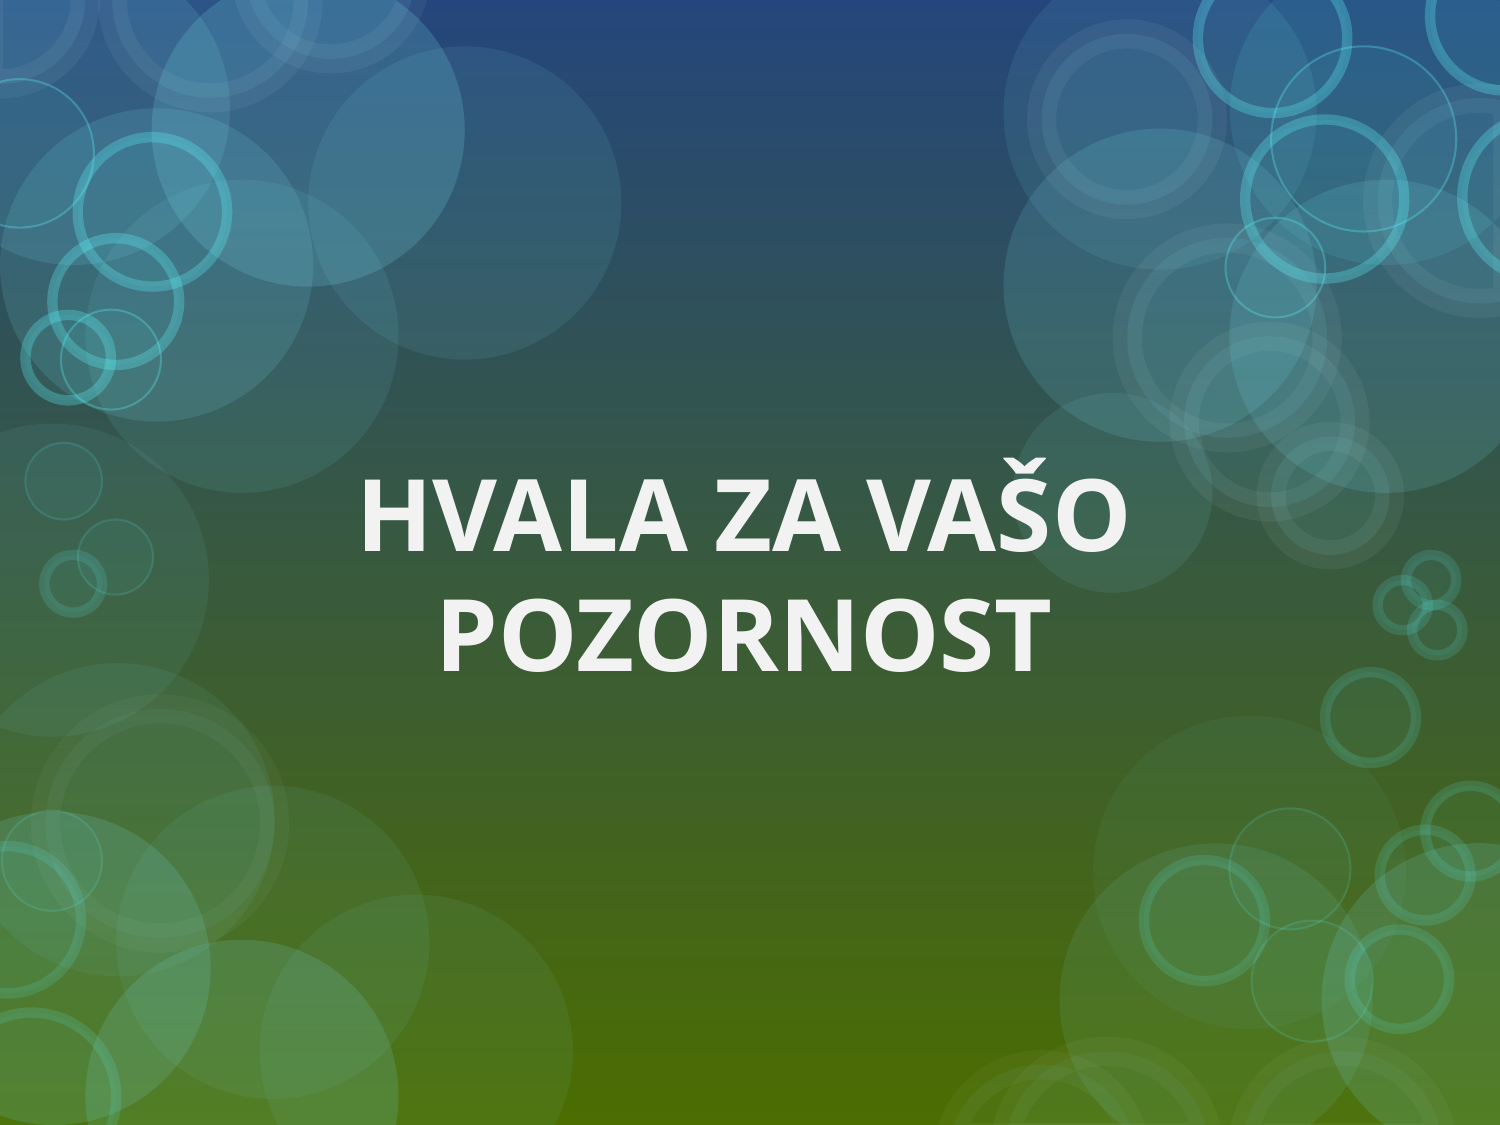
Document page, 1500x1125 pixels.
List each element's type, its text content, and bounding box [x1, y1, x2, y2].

text_box HVALA ZA VAŠO POZORNOST [123, 444, 1365, 699]
